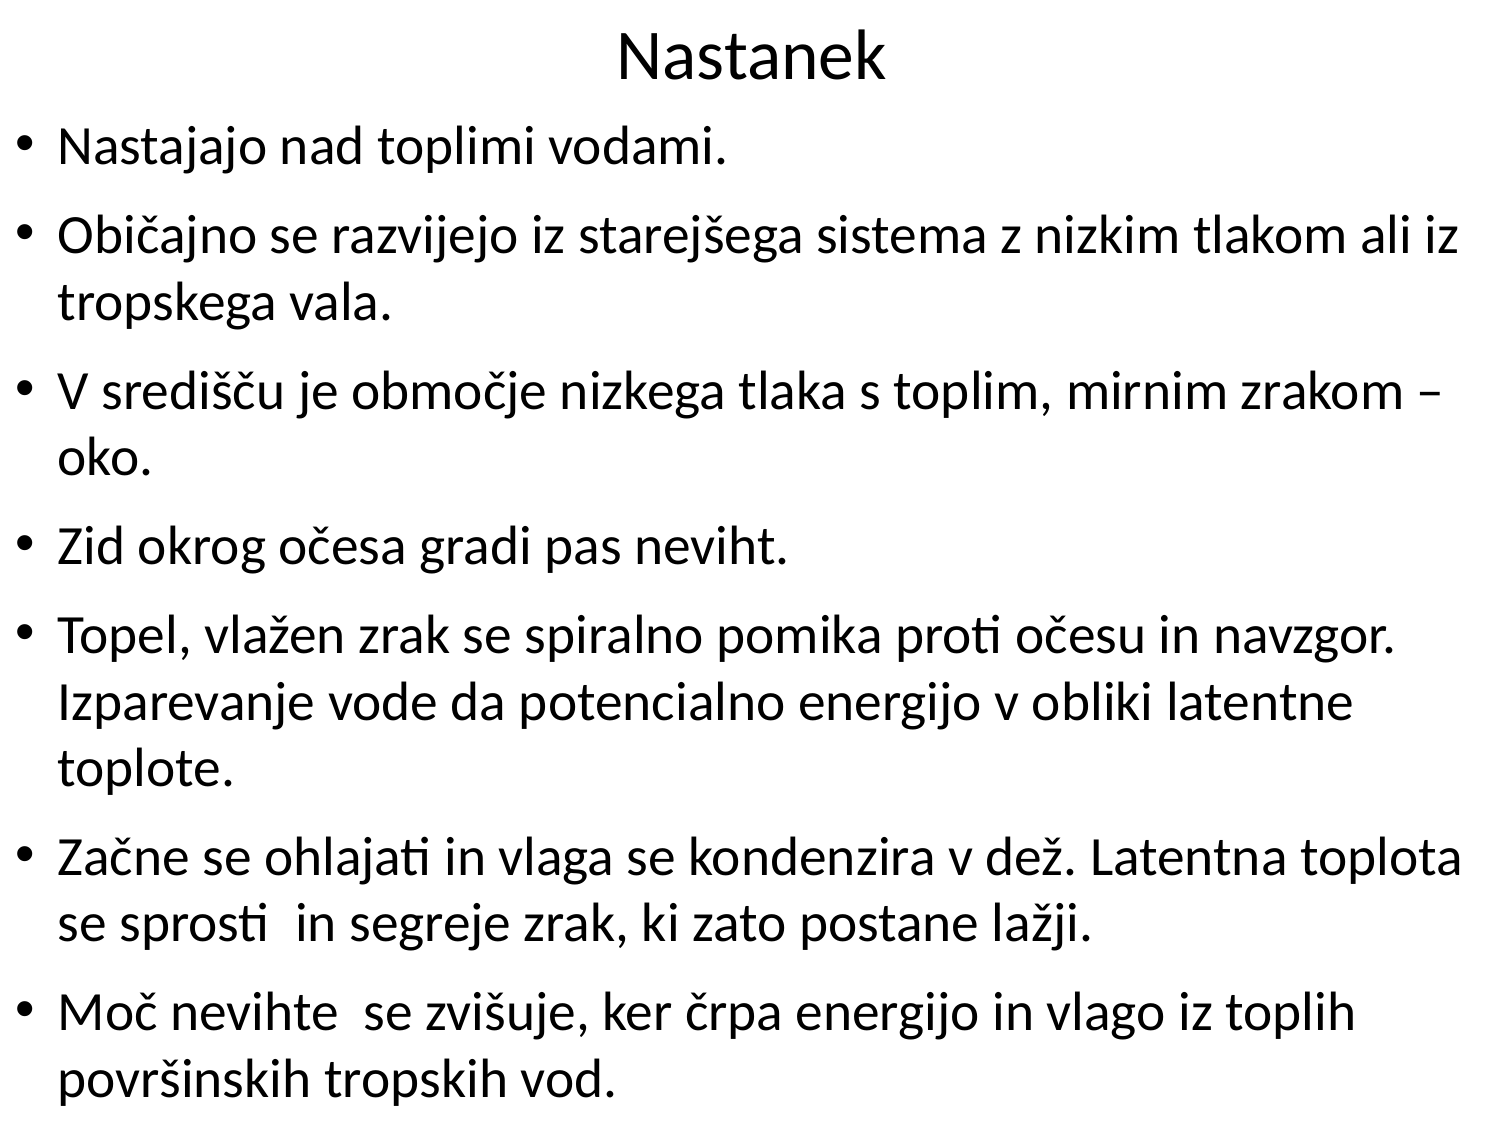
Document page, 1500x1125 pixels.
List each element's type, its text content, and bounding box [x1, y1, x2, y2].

list Nastajajo nad toplimi vodami. Običajno se razvijejo iz starejšega sistema z nizkim tlakom ali iz tropskega vala. V središču je območje nizkega tlaka s toplim, mirnim zrakom – oko. Zid okrog očesa gradi pas neviht. Topel, vlažen zrak se spiralno pomika proti očesu in navzgor. Izparevanje vode da potencialno energijo v obliki latentne toplote. Začne se ohlajati in vlaga se kondenzira v dež. Latentna toplota se sprosti in segreje zrak, ki zato postane lažji. Moč nevihte se zvišuje, ker črpa energijo in vlago iz toplih površinskih tropskih vod. [0, 101, 1500, 1125]
title Nastanek [76, 0, 1427, 101]
